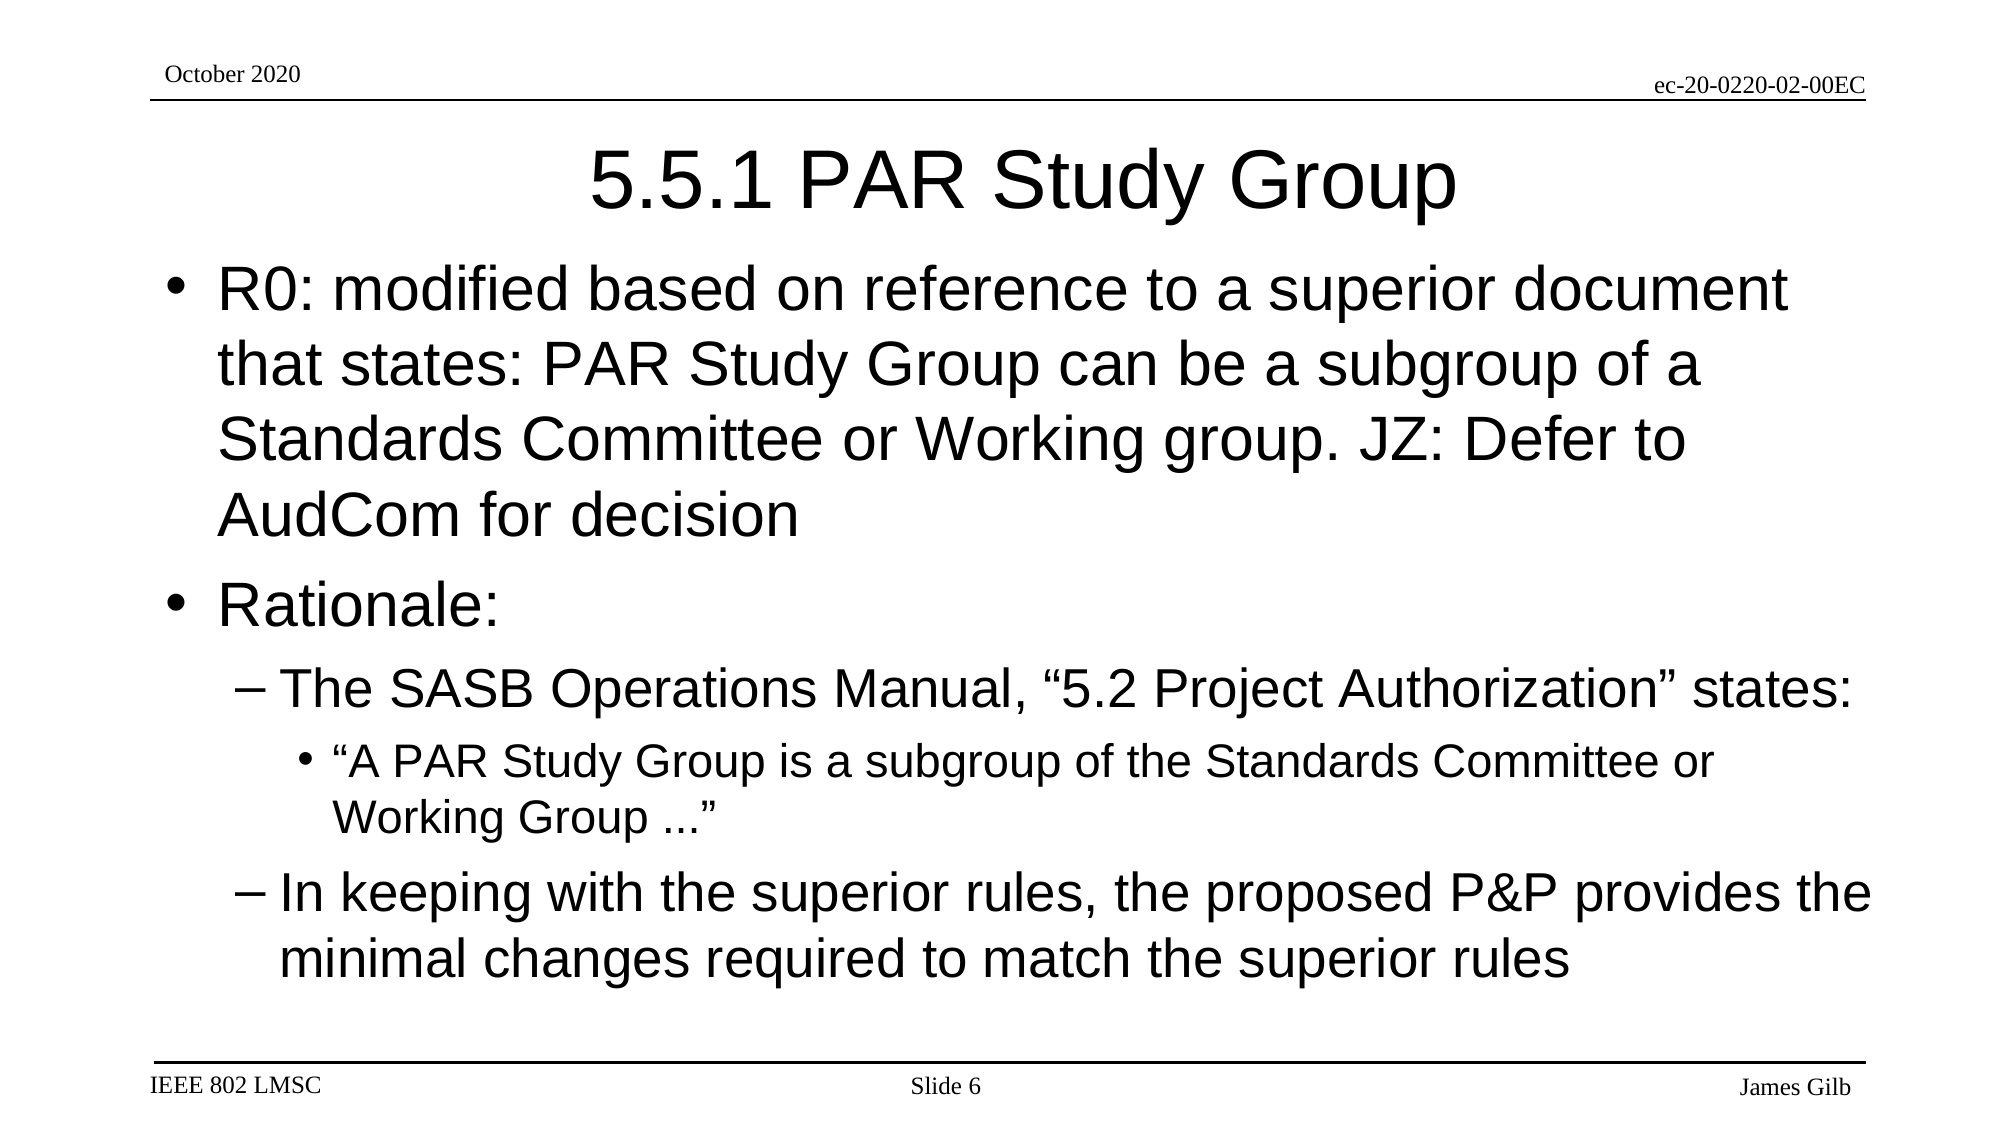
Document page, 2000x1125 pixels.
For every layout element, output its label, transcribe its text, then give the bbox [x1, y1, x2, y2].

title 5.5.1 PAR Study Group [149, 112, 1900, 238]
list R0: modified based on reference to a superior document that states: PAR Study Group can be a subgroup of a Standards Committee or Working group. JZ: Defer to AudCom for decision Rationale: The SASB Operations Manual, “5.2 Project Authorization” states: “A PAR Study Group is a subgroup of the Standards Committee or Working Group ...” In keeping with the superior rules, the proposed P&P provides the minimal changes required to match the superior rules [149, 239, 1900, 1051]
